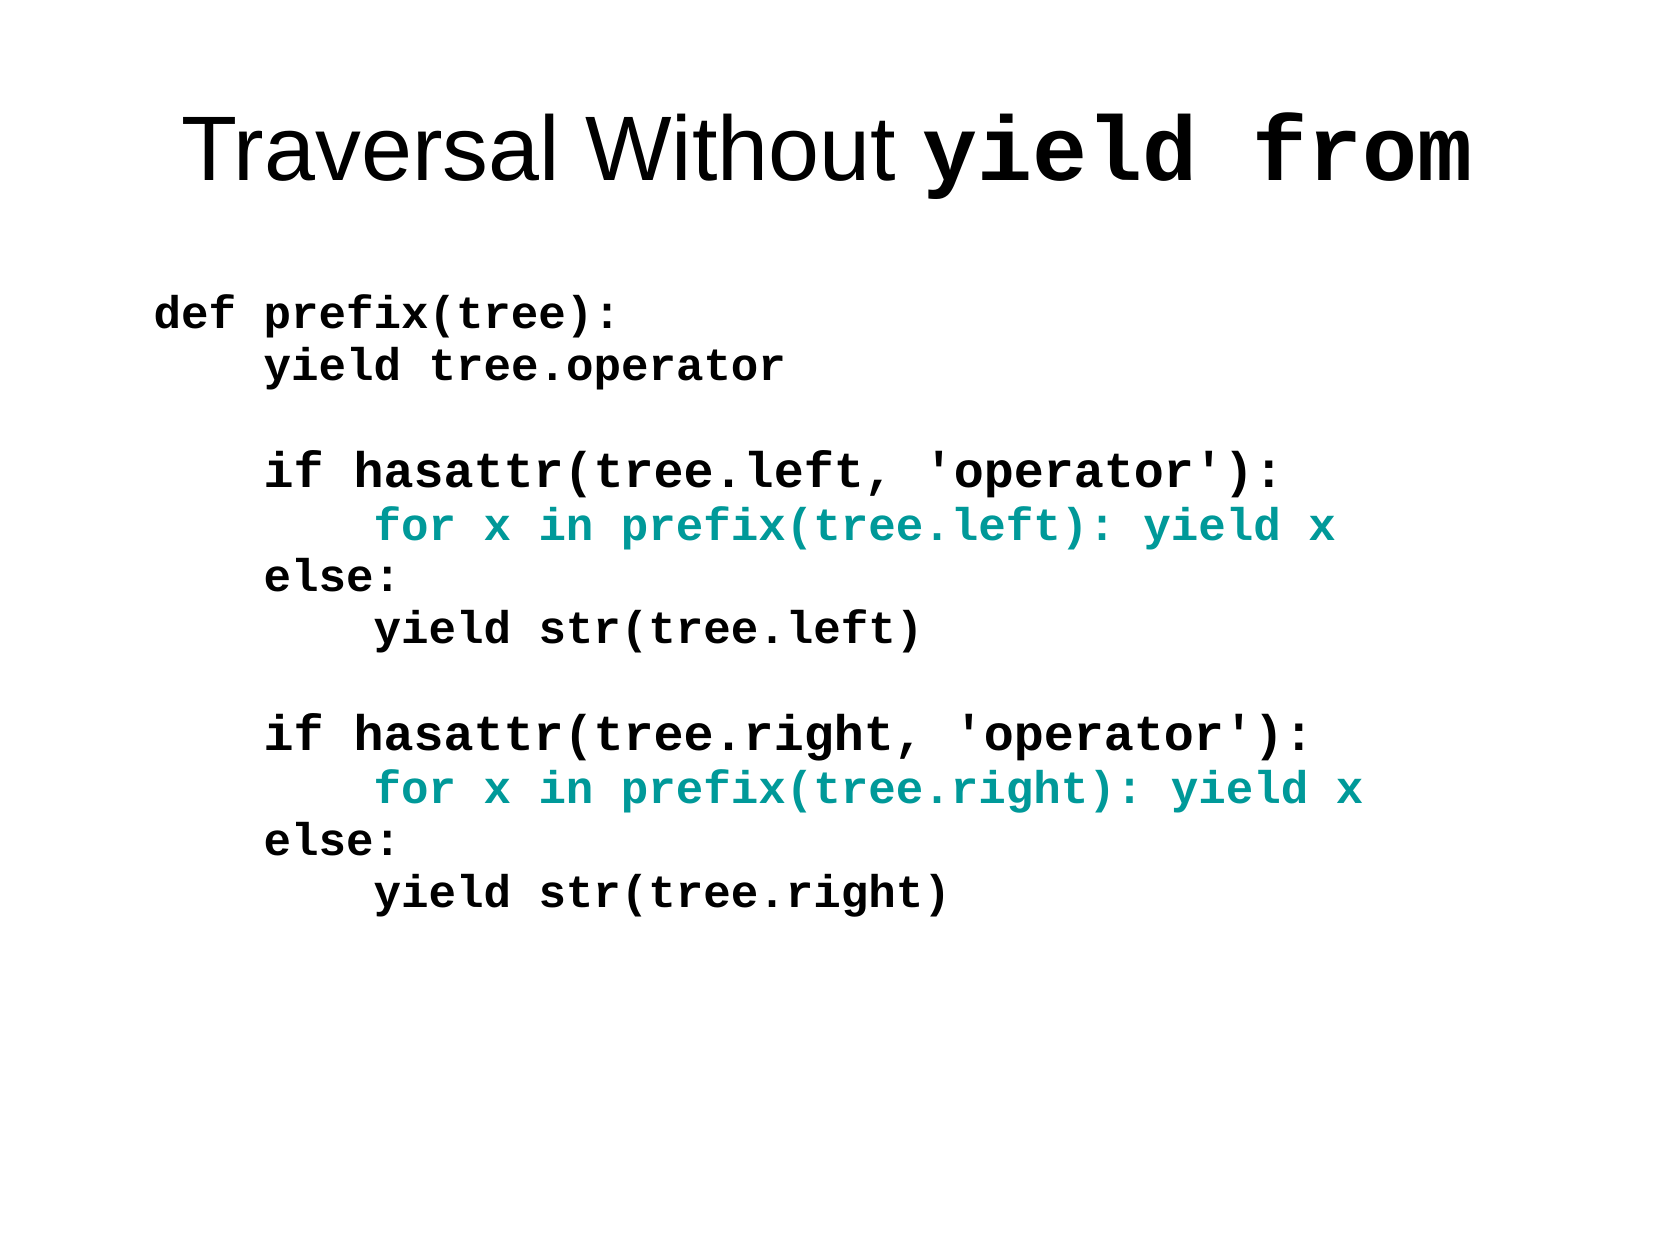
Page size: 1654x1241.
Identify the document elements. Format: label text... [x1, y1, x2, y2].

list def prefix(tree): yield tree.operator if hasattr(tree.left, 'operator'): for x in prefix(tree.left): yield x else: yield str(tree.left) if hasattr(tree.right, 'operator'): for x in prefix(tree.right): yield x else: yield str(tree.right) [82, 290, 1571, 1010]
title Traversal Without yield from [82, 49, 1571, 257]
